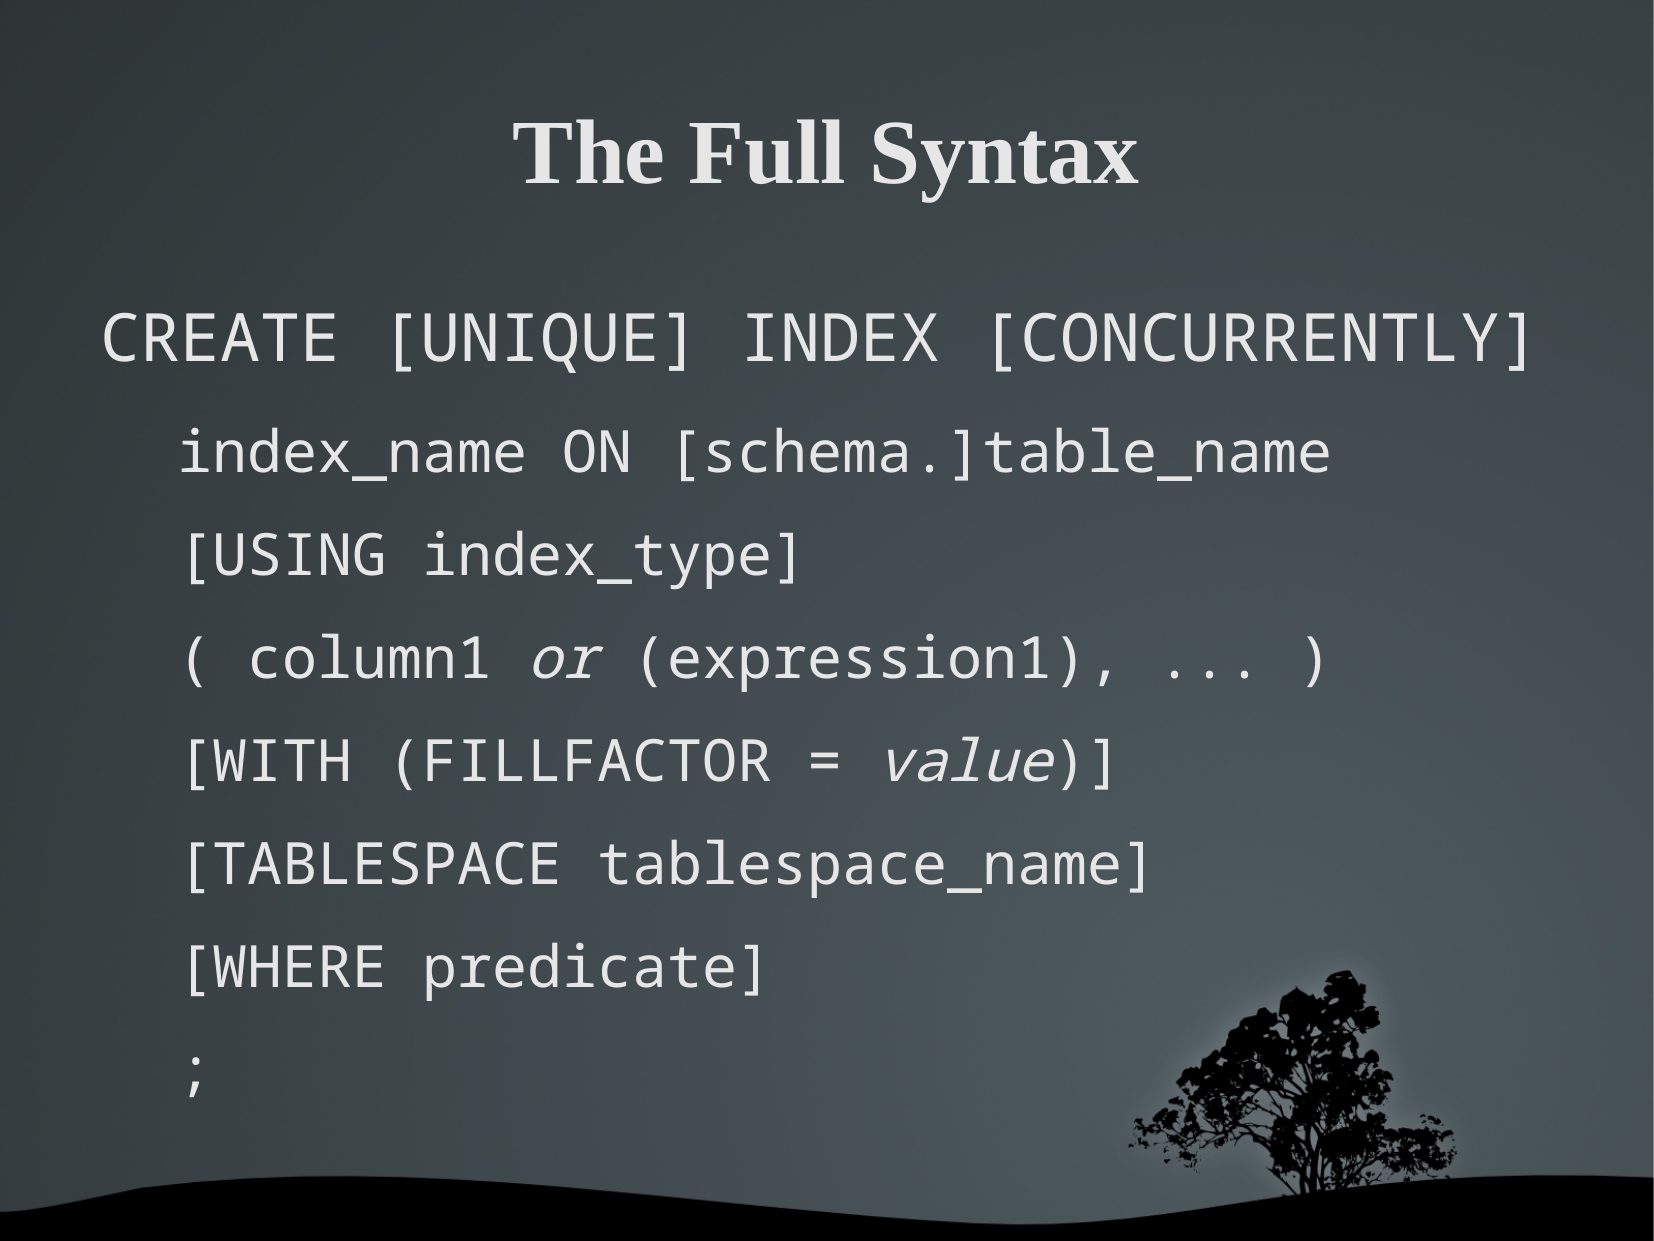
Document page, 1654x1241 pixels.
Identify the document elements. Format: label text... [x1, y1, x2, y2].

list CREATE [UNIQUE] INDEX [CONCURRENTLY] index_name ON [schema.]table_name [USING index_type] ( column1 or (expression1), ... ) [WITH (FILLFACTOR = value)] [TABLESPACE tablespace_name] [WHERE predicate] ; [82, 290, 1571, 1094]
picture [0, 0, 1654, 1241]
title The Full Syntax [82, 56, 1571, 250]
